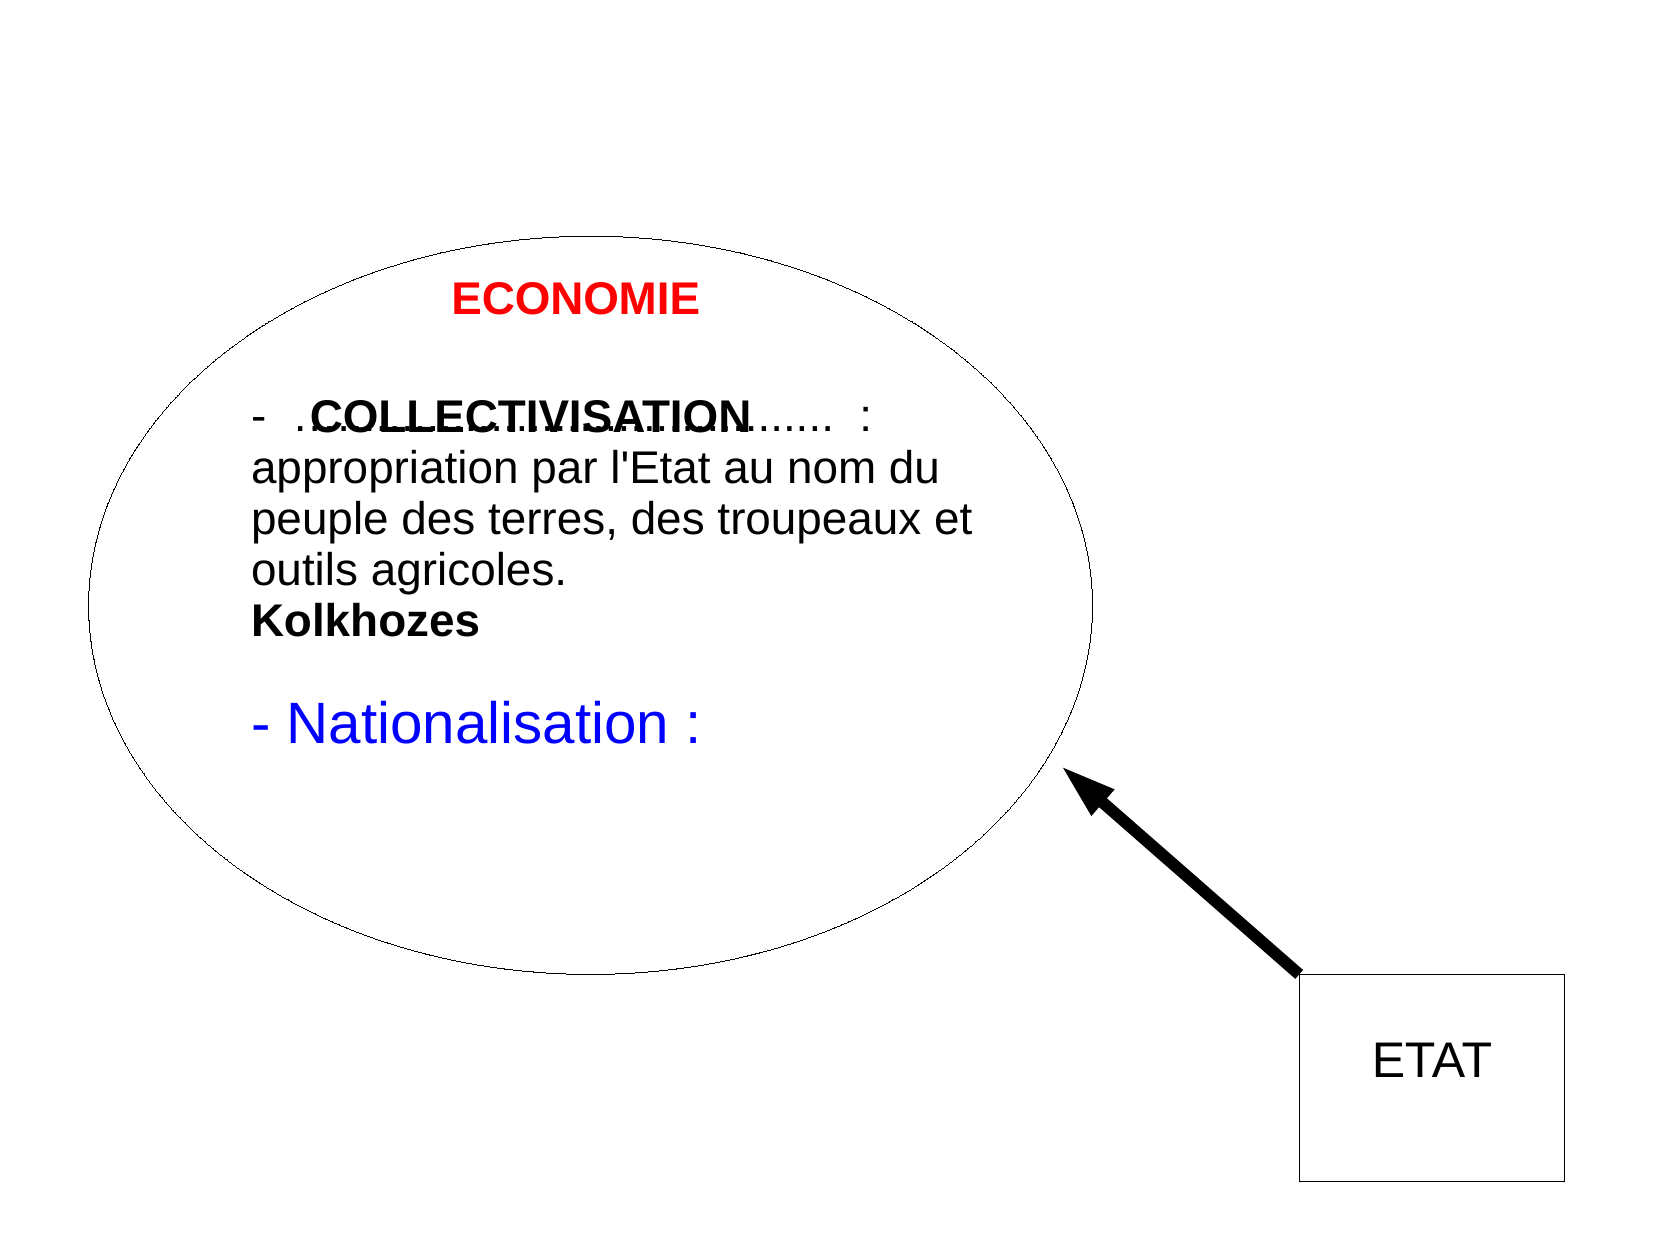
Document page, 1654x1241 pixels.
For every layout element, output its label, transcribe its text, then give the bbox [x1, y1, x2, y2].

text_box ETAT [1299, 1025, 1565, 1096]
text_box COLLECTIVISATION [295, 383, 945, 451]
text_box - Nationalisation : [236, 618, 1034, 810]
text_box - …....................................... : appropriation par l'Etat au nom du peuple des terres, des troupeaux et outils agricoles. Kolkhozes [236, 382, 1034, 618]
text_box ECONOMIE [265, 265, 886, 333]
